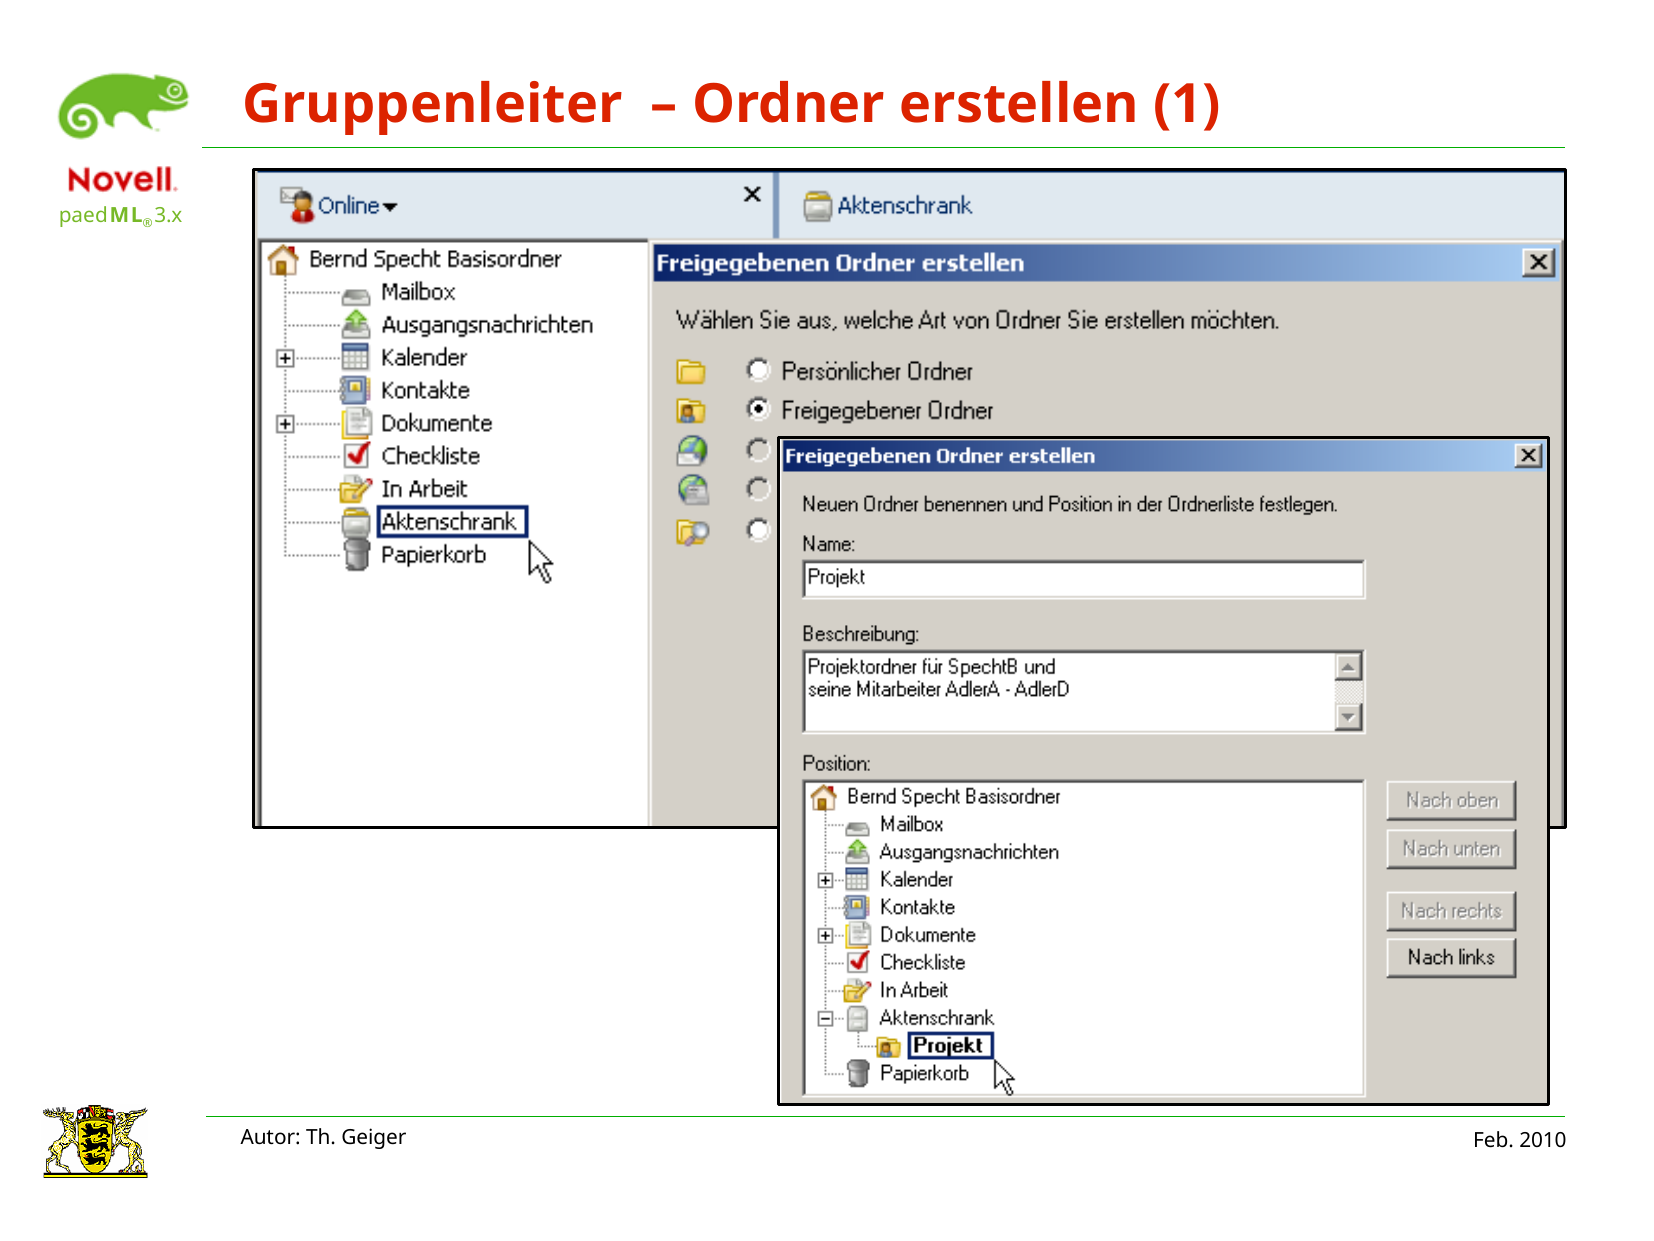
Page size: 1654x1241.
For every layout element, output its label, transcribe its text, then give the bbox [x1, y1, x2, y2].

picture [780, 439, 1548, 1103]
title Gruppenleiter – Ordner erstellen (1) [242, 67, 1577, 136]
picture [254, 171, 1564, 826]
picture [41, 1104, 148, 1180]
picture [44, 56, 202, 214]
